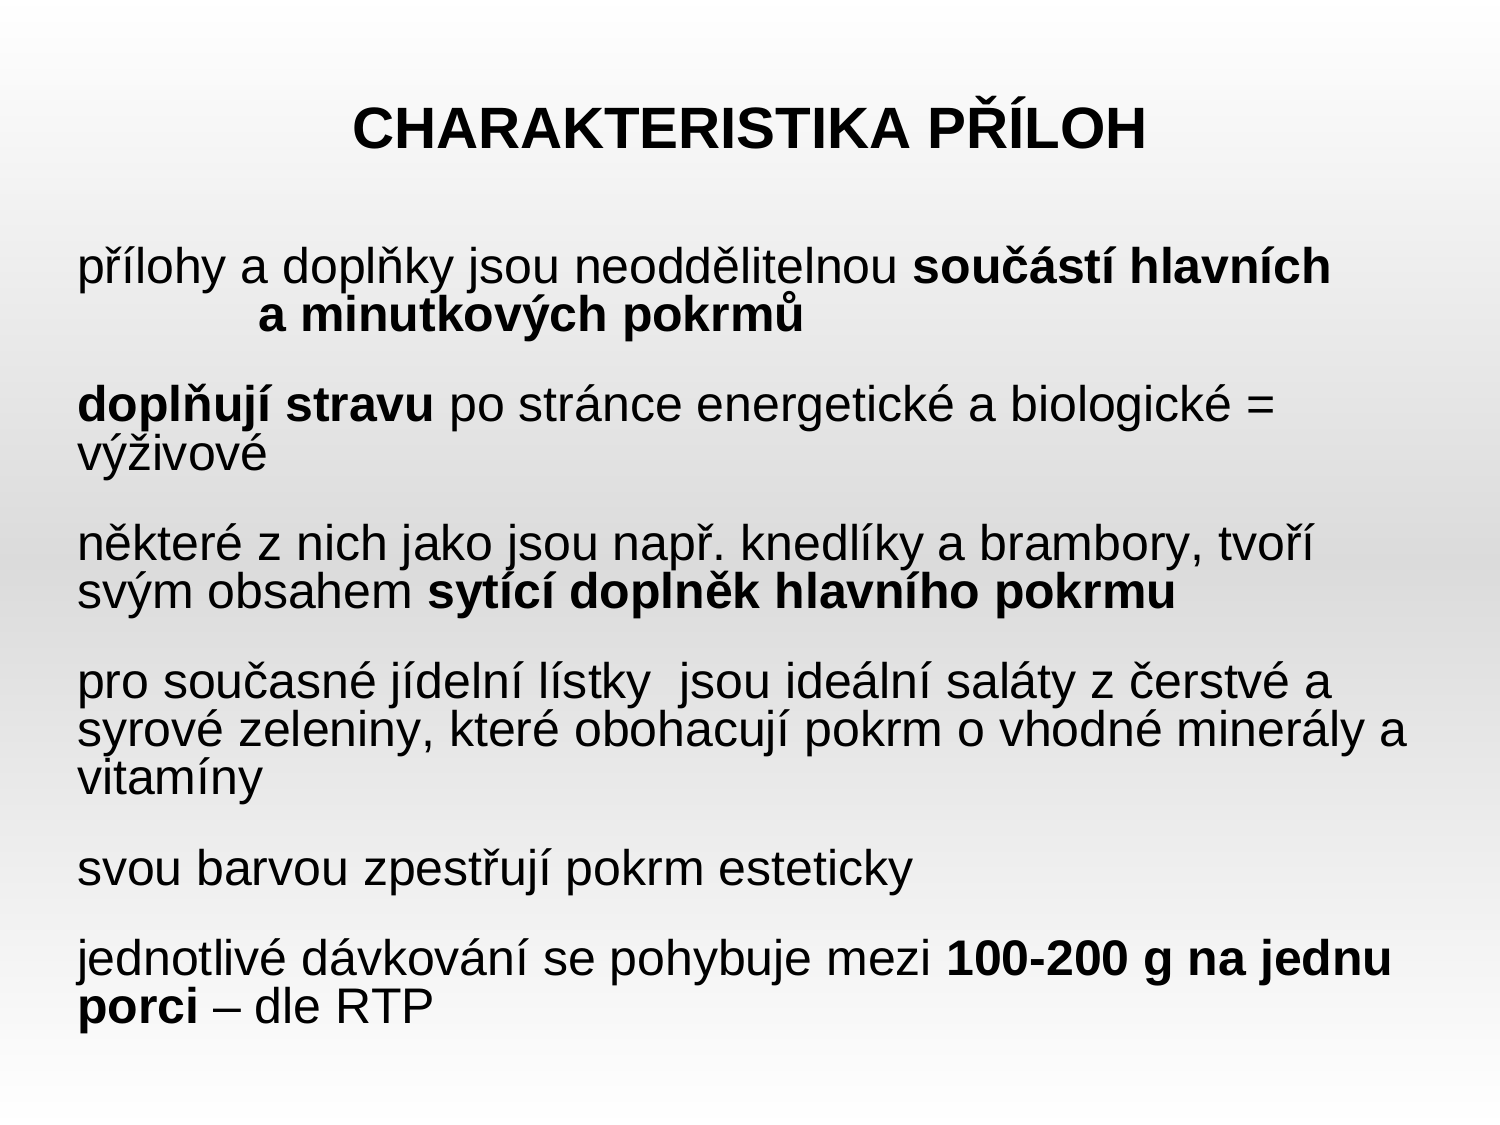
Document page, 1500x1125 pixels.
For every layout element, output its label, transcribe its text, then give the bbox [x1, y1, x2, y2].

title CHARAKTERISTIKA PŘÍLOH [112, 62, 1388, 188]
subtitle přílohy a doplňky jsou neoddělitelnou součástí hlavních a minutkových pokrmů doplňují stravu po stránce energetické a biologické = výživové některé z nich jako jsou např. knedlíky a brambory, tvoří svým obsahem sytící doplněk hlavního pokrmu pro současné jídelní lístky jsou ideální saláty z čerstvé a syrové zeleniny, které obohacují pokrm o vhodné minerály a vitamíny svou barvou zpestřují pokrm esteticky jednotlivé dávkování se pohybuje mezi 100-200 g na jednu porci – dle RTP [62, 237, 1450, 1075]
